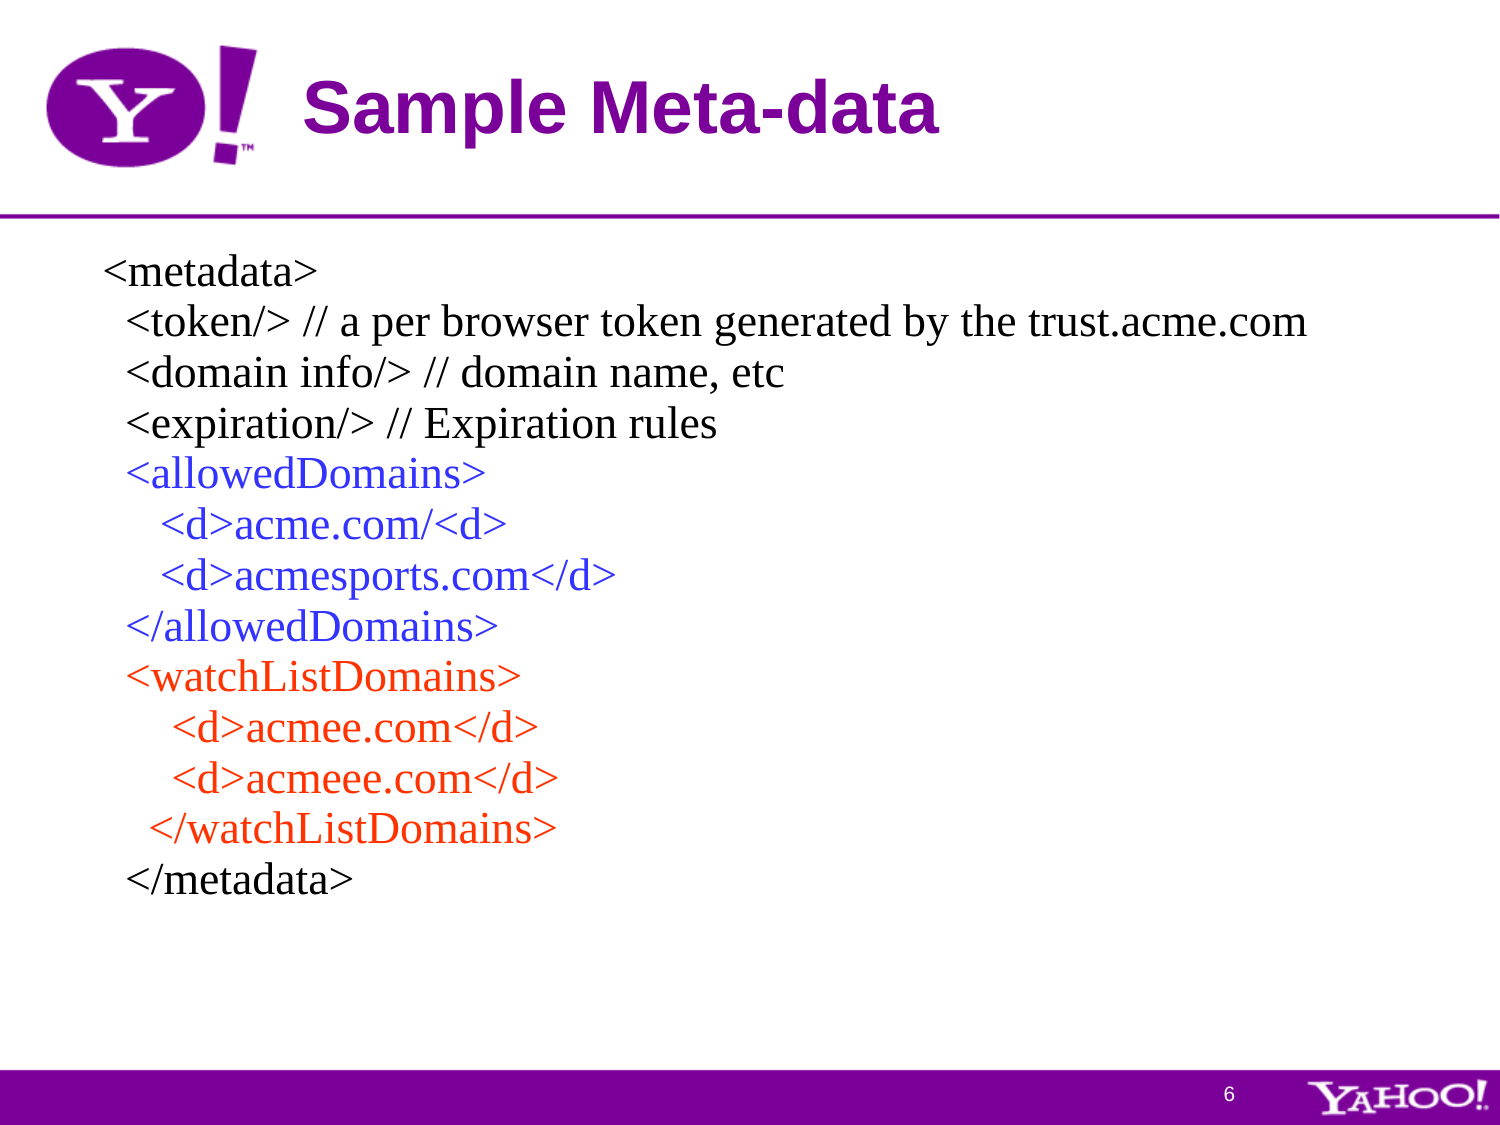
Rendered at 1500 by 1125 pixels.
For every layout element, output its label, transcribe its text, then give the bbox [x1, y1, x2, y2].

picture [0, 0, 1500, 1125]
title Sample Meta-data [287, 13, 1450, 202]
text_box <metadata> <token/> // a per browser token generated by the trust.acme.com <domain info/> // domain name, etc <expiration/> // Expiration rules <allowedDomains> <d>acme.com/<d> <d>acmesports.com</d> </allowedDomains> <watchListDomains> <d>acmee.com</d> <d>acmeee.com</d> </watchListDomains> </metadata> [87, 237, 1338, 913]
